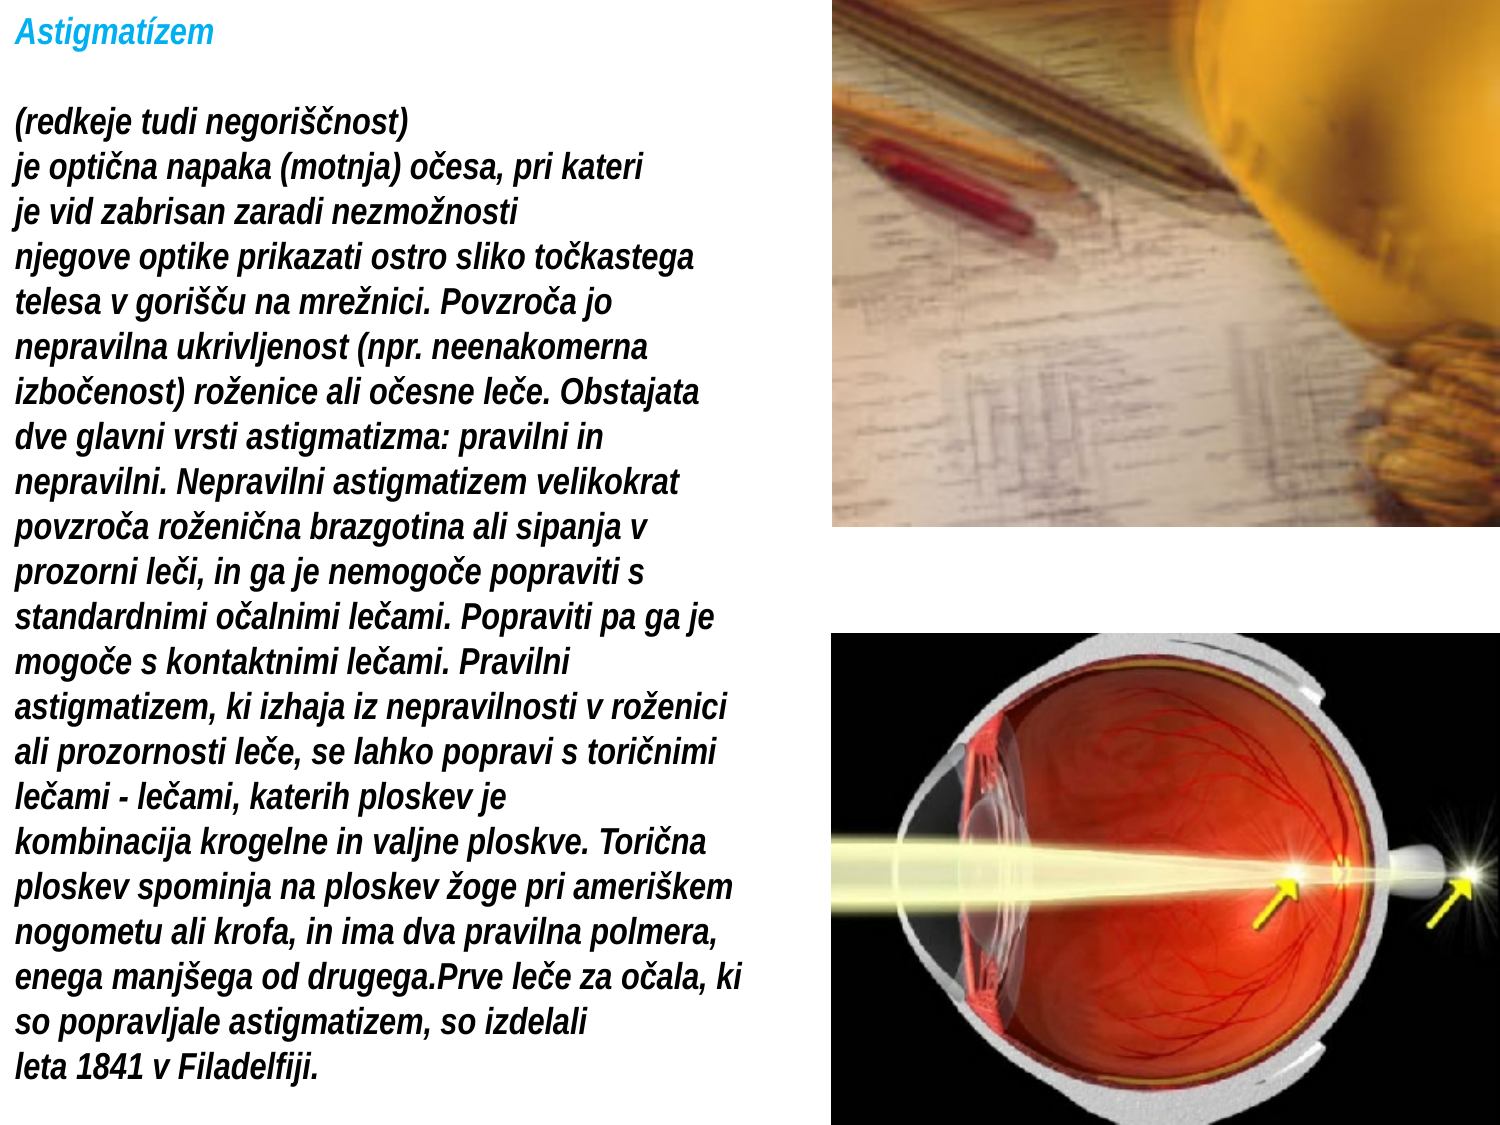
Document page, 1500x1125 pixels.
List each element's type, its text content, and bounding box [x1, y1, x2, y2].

picture [832, 0, 1500, 528]
text_box Astigmatízem (redkeje tudi negoriščnost) je optična napaka (motnja) očesa, pri kateri je vid zabrisan zaradi nezmožnosti njegove optike prikazati ostro sliko točkastega telesa v gorišču na mrežnici. Povzroča jo nepravilna ukrivljenost (npr. neenakomerna izbočenost) roženice ali očesne leče. Obstajata dve glavni vrsti astigmatizma: pravilni in nepravilni. Nepravilni astigmatizem velikokrat povzroča roženična brazgotina ali sipanja v prozorni leči, in ga je nemogoče popraviti s standardnimi očalnimi lečami. Popraviti pa ga je mogoče s kontaktnimi lečami. Pravilni astigmatizem, ki izhaja iz nepravilnosti v roženici ali prozornosti leče, se lahko popravi s toričnimi lečami - lečami, katerih ploskev je kombinacija krogelne in valjne ploskve. Torična ploskev spominja na ploskev žoge pri ameriškem nogometu ali krofa, in ima dva pravilna polmera, enega manjšega od drugega.Prve leče za očala, ki so popravljale astigmatizem, so izdelali leta 1841 v Filadelfiji. [0, 0, 768, 1095]
picture [831, 633, 1500, 1125]
